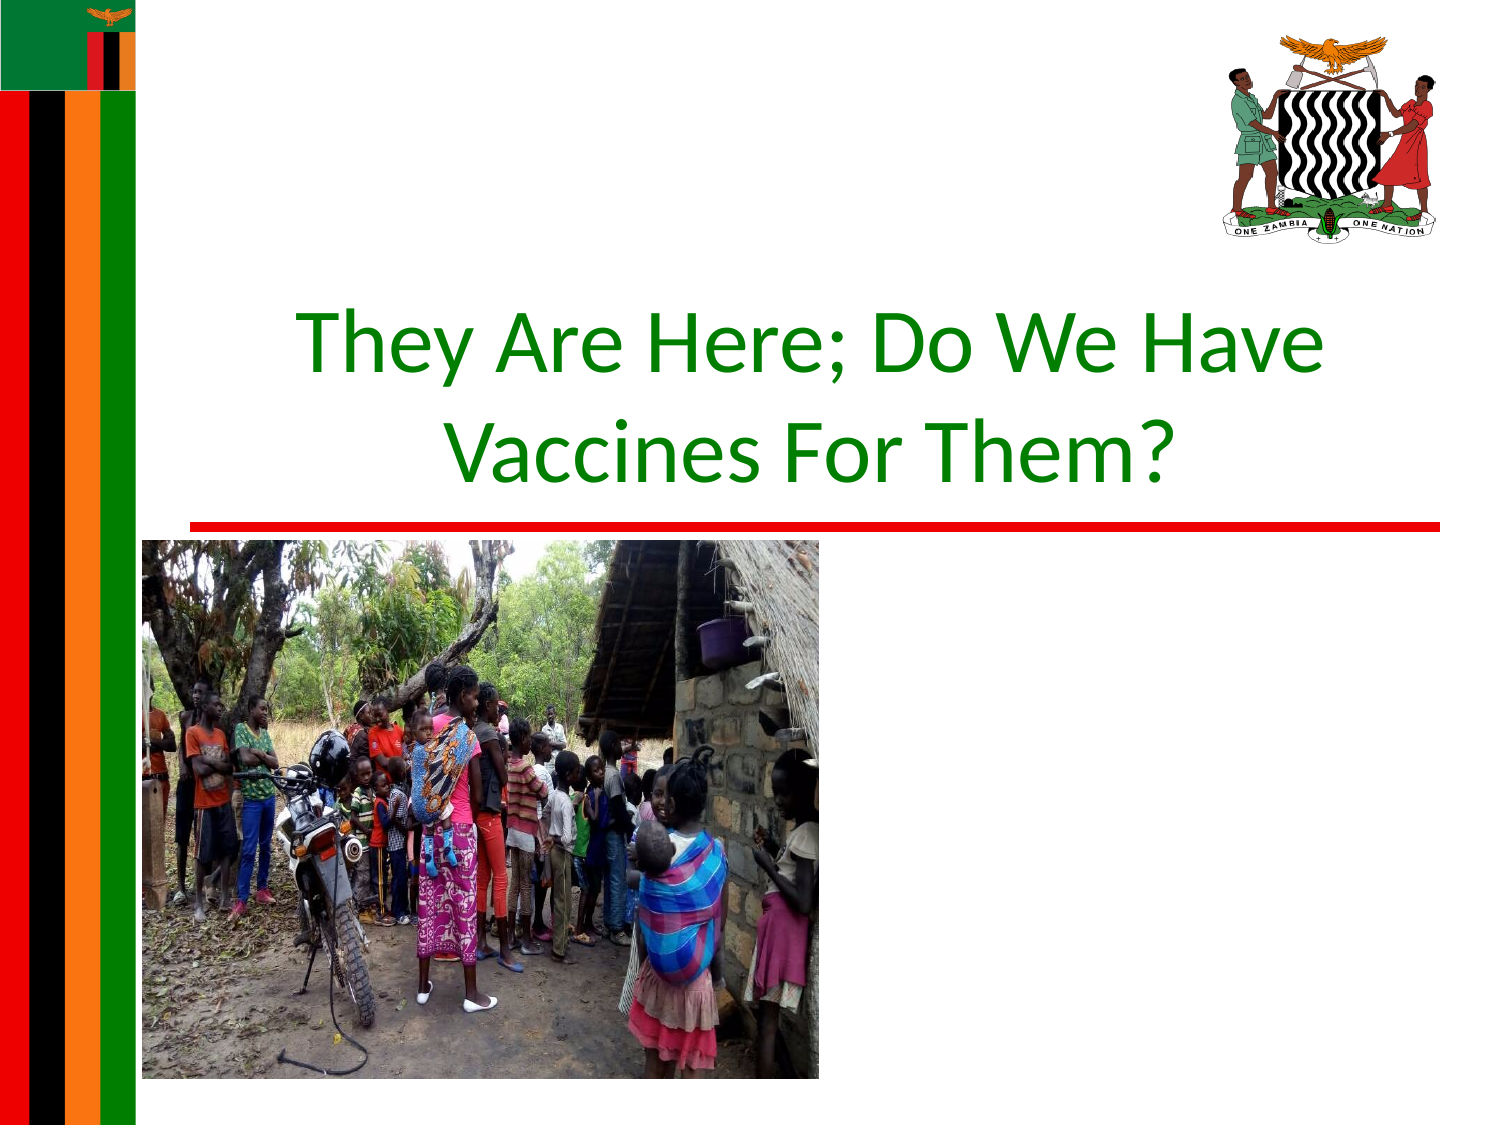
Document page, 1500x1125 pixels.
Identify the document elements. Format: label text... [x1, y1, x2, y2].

title They Are Here; Do We Have Vaccines For Them? [123, 172, 1500, 509]
picture [142, 540, 819, 1079]
picture [0, 0, 136, 91]
picture [1222, 35, 1436, 172]
